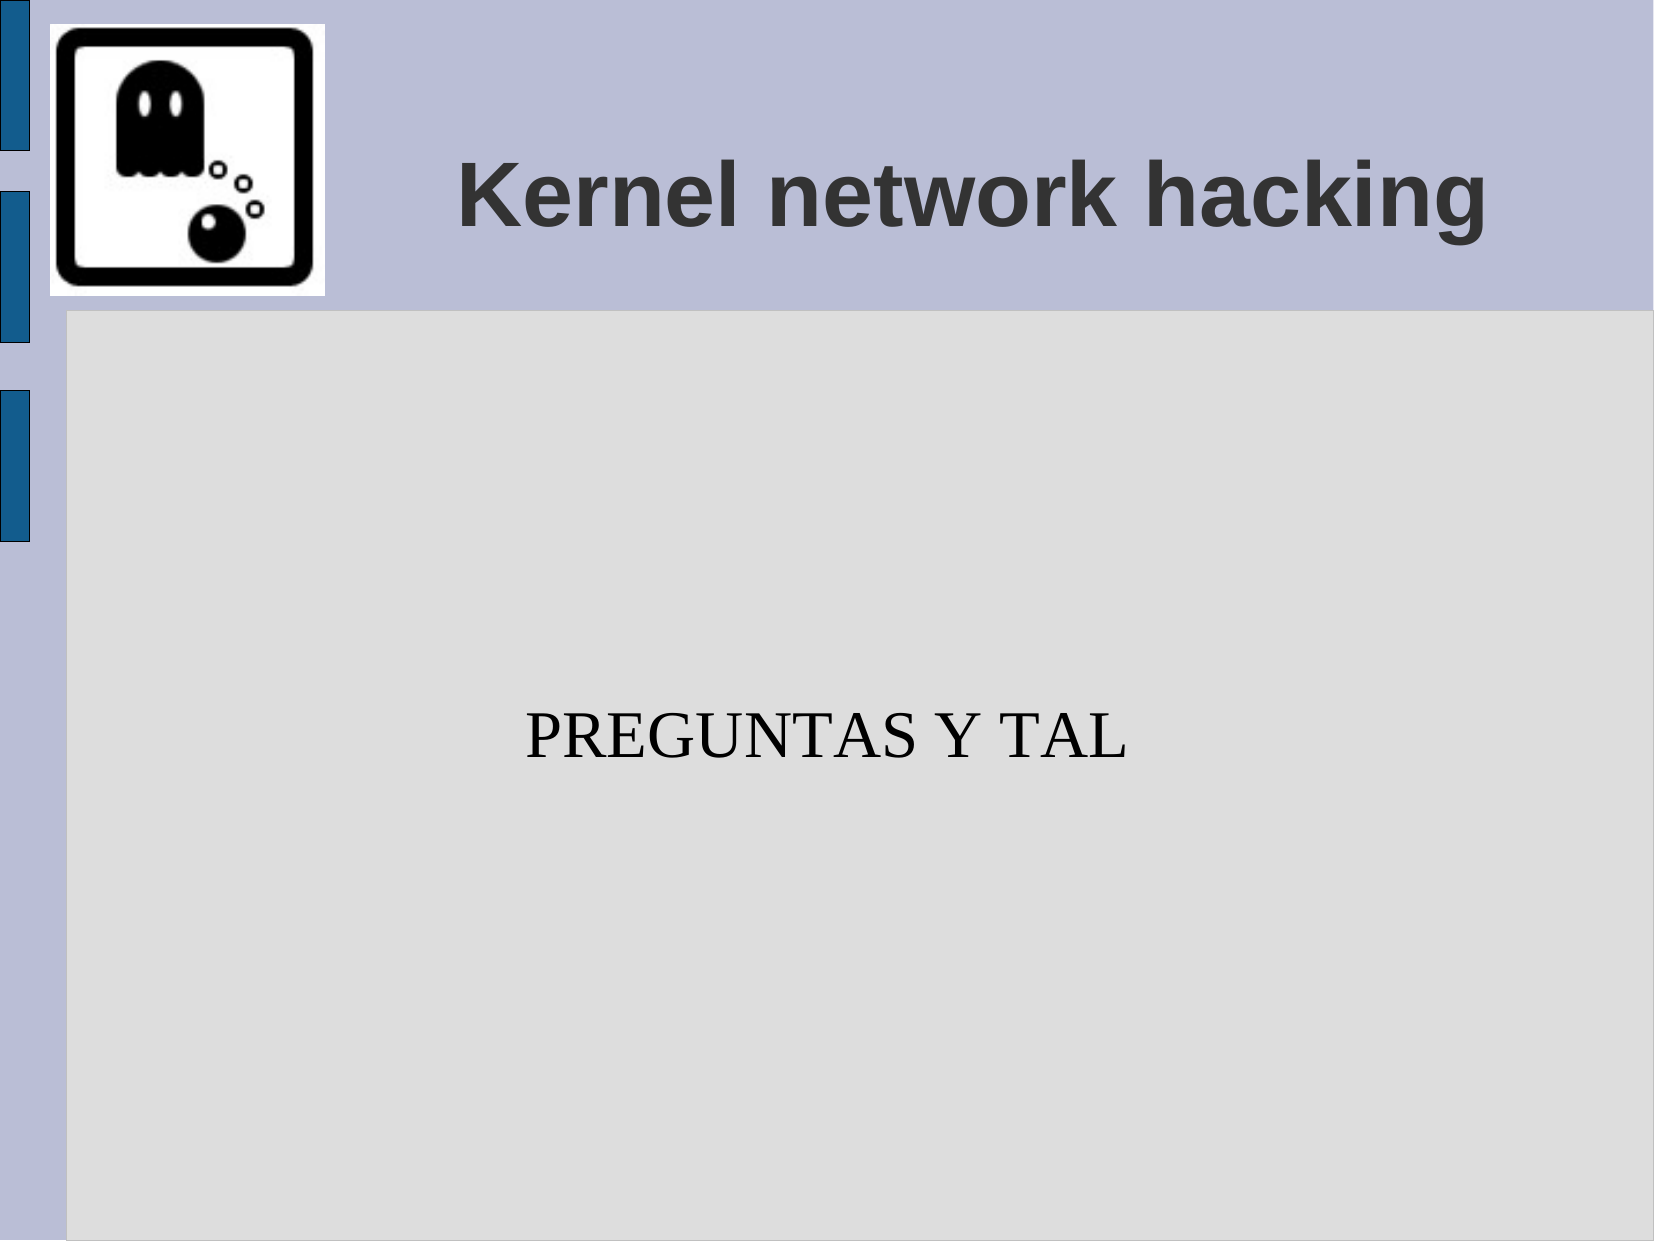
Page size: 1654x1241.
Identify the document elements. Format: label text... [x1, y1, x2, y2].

subtitle PREGUNTAS Y TAL [121, 344, 1534, 1127]
picture [50, 24, 325, 296]
title Kernel network hacking [413, 87, 1534, 302]
